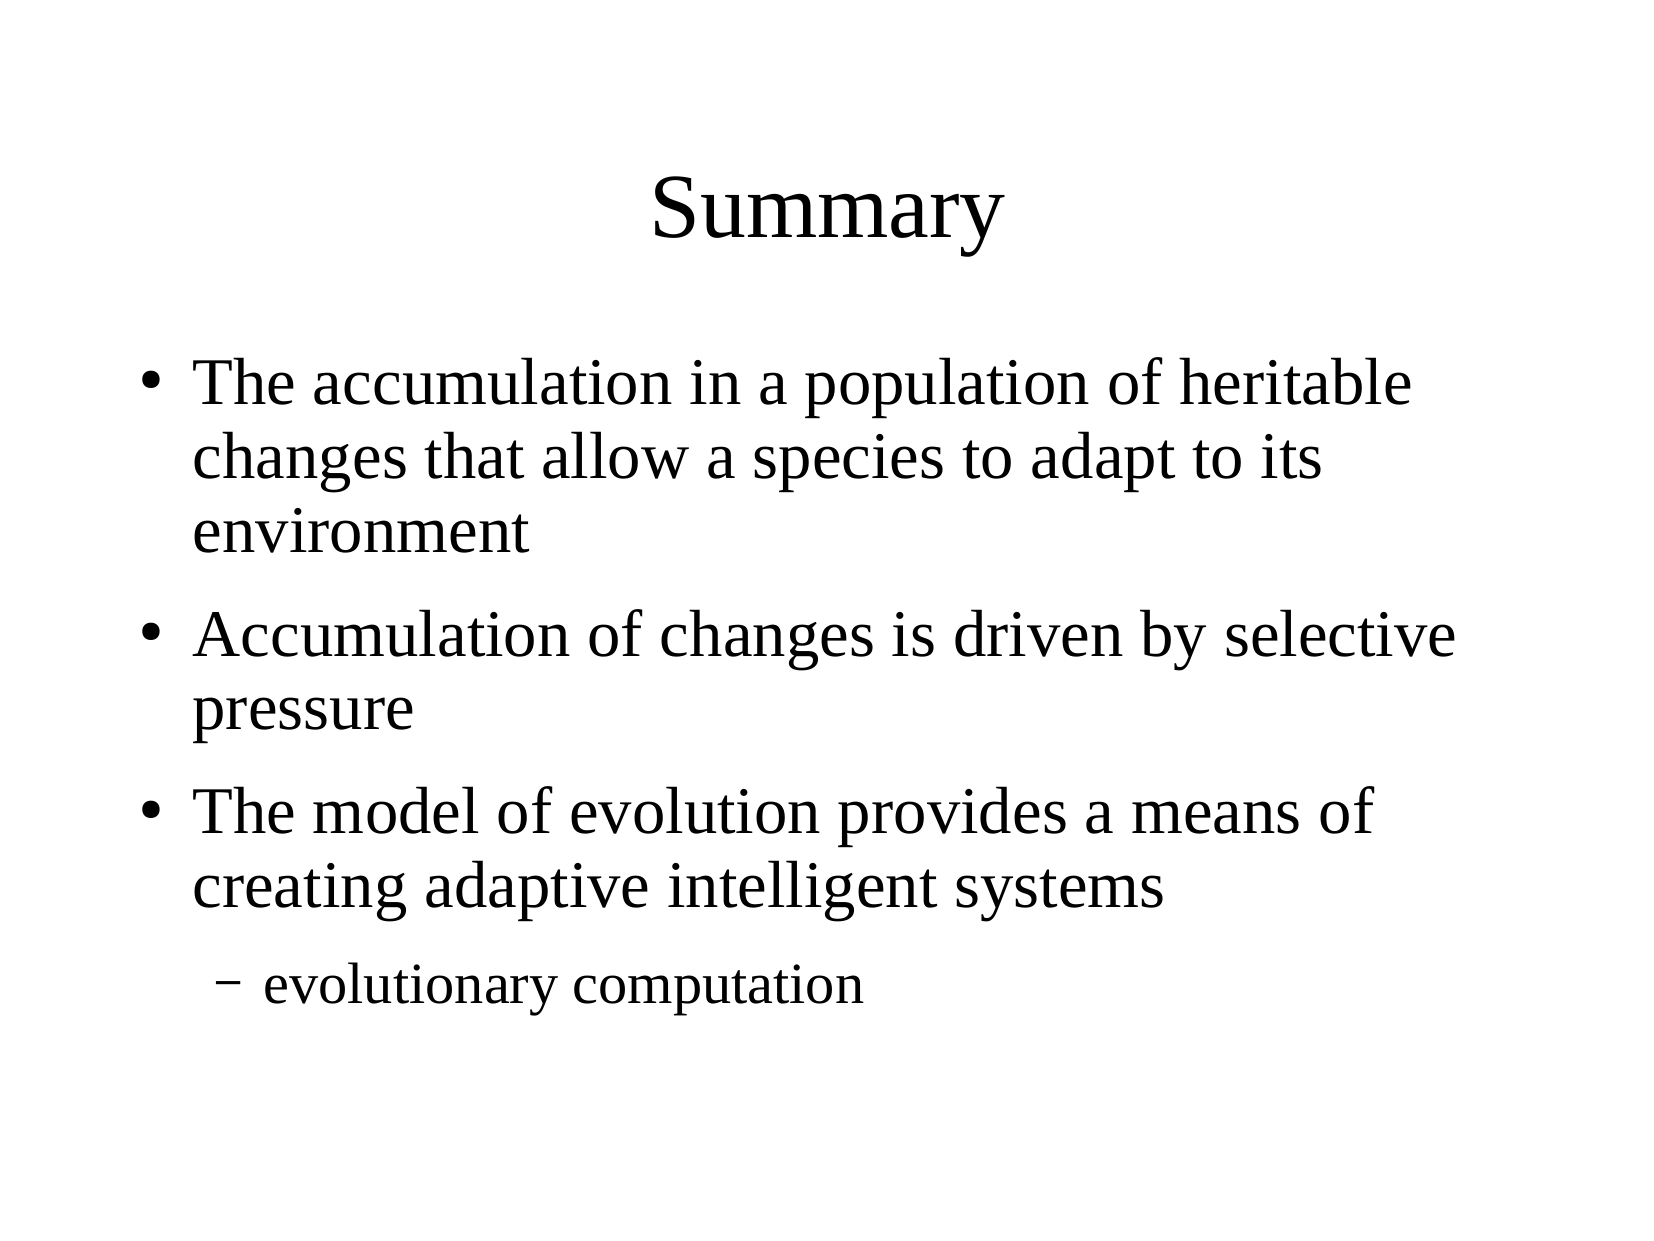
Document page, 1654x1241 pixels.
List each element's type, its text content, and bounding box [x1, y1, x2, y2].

title Summary [121, 102, 1534, 311]
list The accumulation in a population of heritable changes that allow a species to adapt to its environment Accumulation of changes is driven by selective pressure The model of evolution provides a means of creating adaptive intelligent systems evolutionary computation [121, 344, 1534, 1127]
